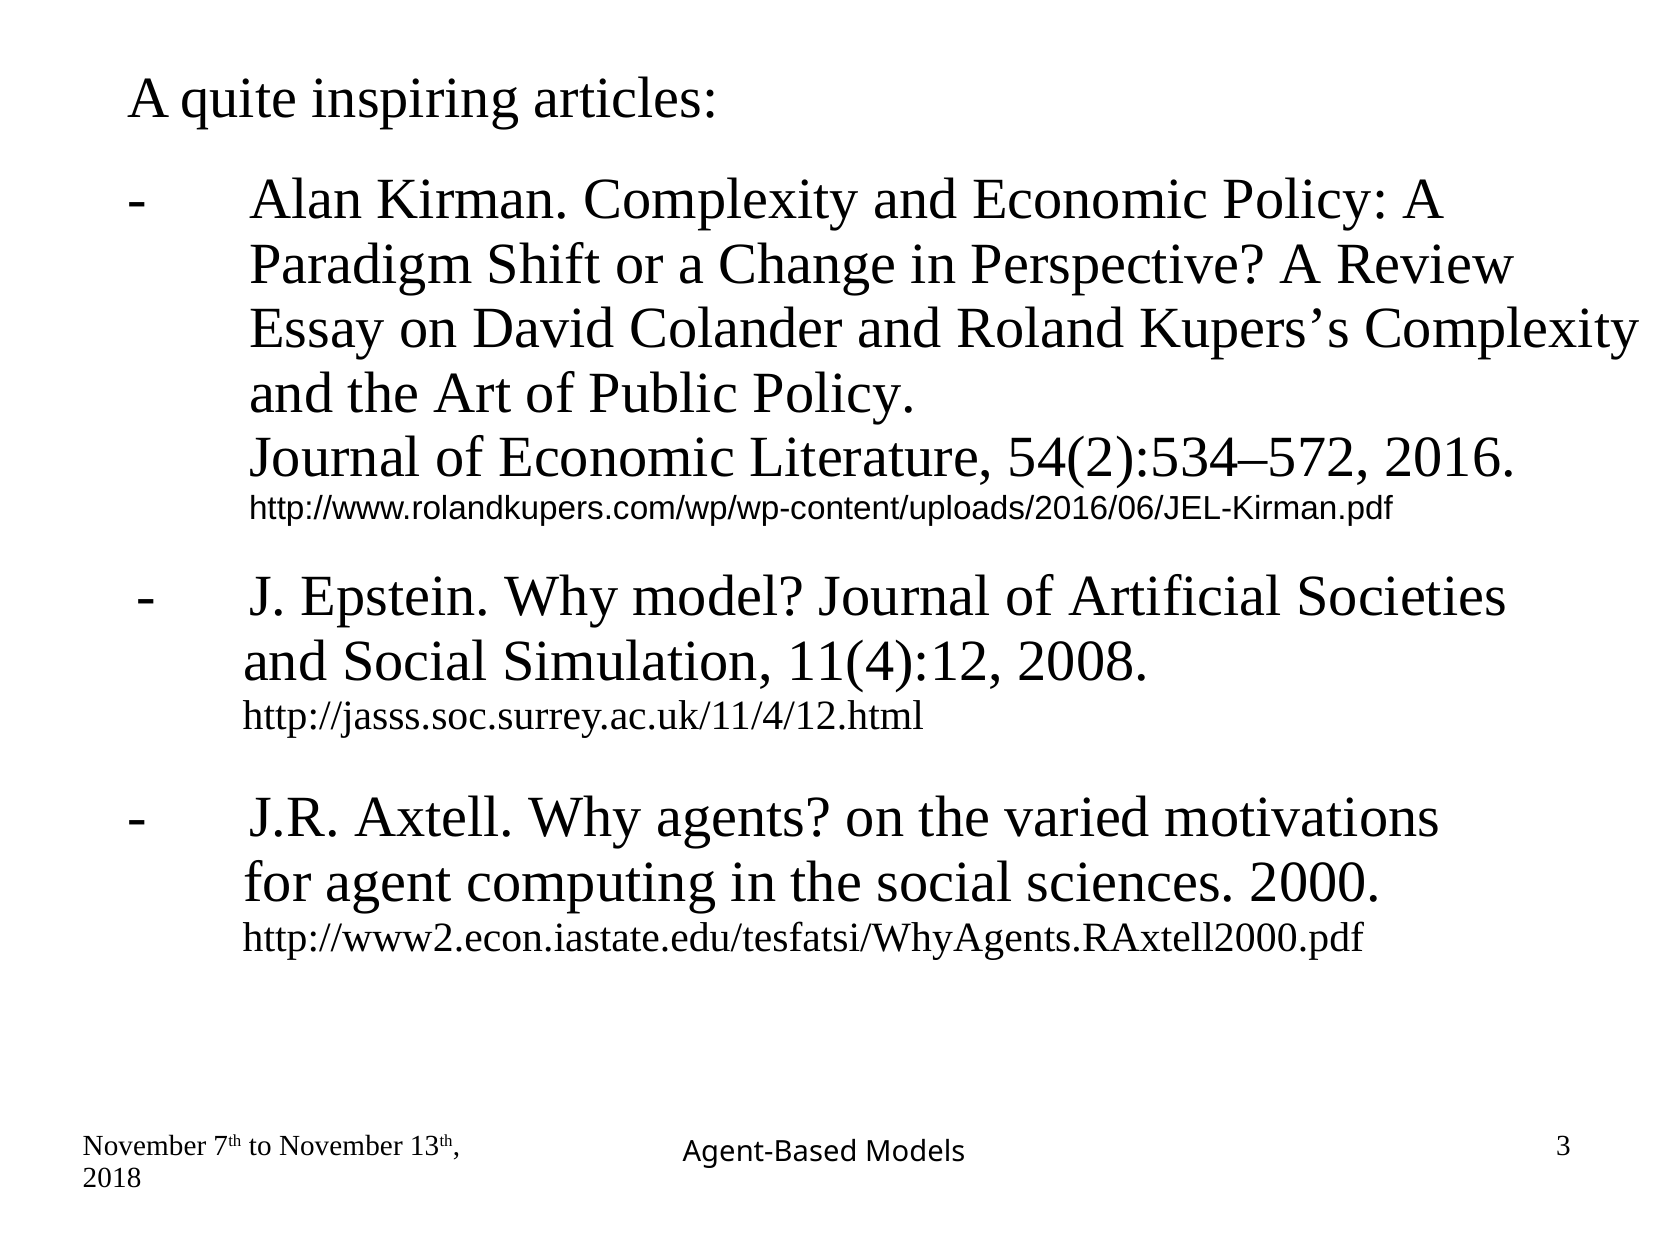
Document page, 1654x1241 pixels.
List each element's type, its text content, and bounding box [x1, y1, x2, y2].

text_box A quite inspiring articles: - Alan Kirman. Complexity and Economic Policy: A Paradigm Shift or a Change in Perspective? A Review Essay on David Colander and Roland Kupers’s Complexity and the Art of Public Policy. Journal of Economic Literature, 54(2):534–572, 2016. http://www.rolandkupers.com/wp/wp-content/uploads/2016/06/JEL-Kirman.pdf - J. Epstein. Why model? Journal of Artificial Societies and Social Simulation, 11(4):12, 2008. http://jasss.soc.surrey.ac.uk/11/4/12.html - J.R. Axtell. Why agents? on the varied motivations for agent computing in the social sciences. 2000. http://www2.econ.iastate.edu/tesfatsi/WhyAgents.RAxtell2000.pdf [112, 57, 1654, 1070]
